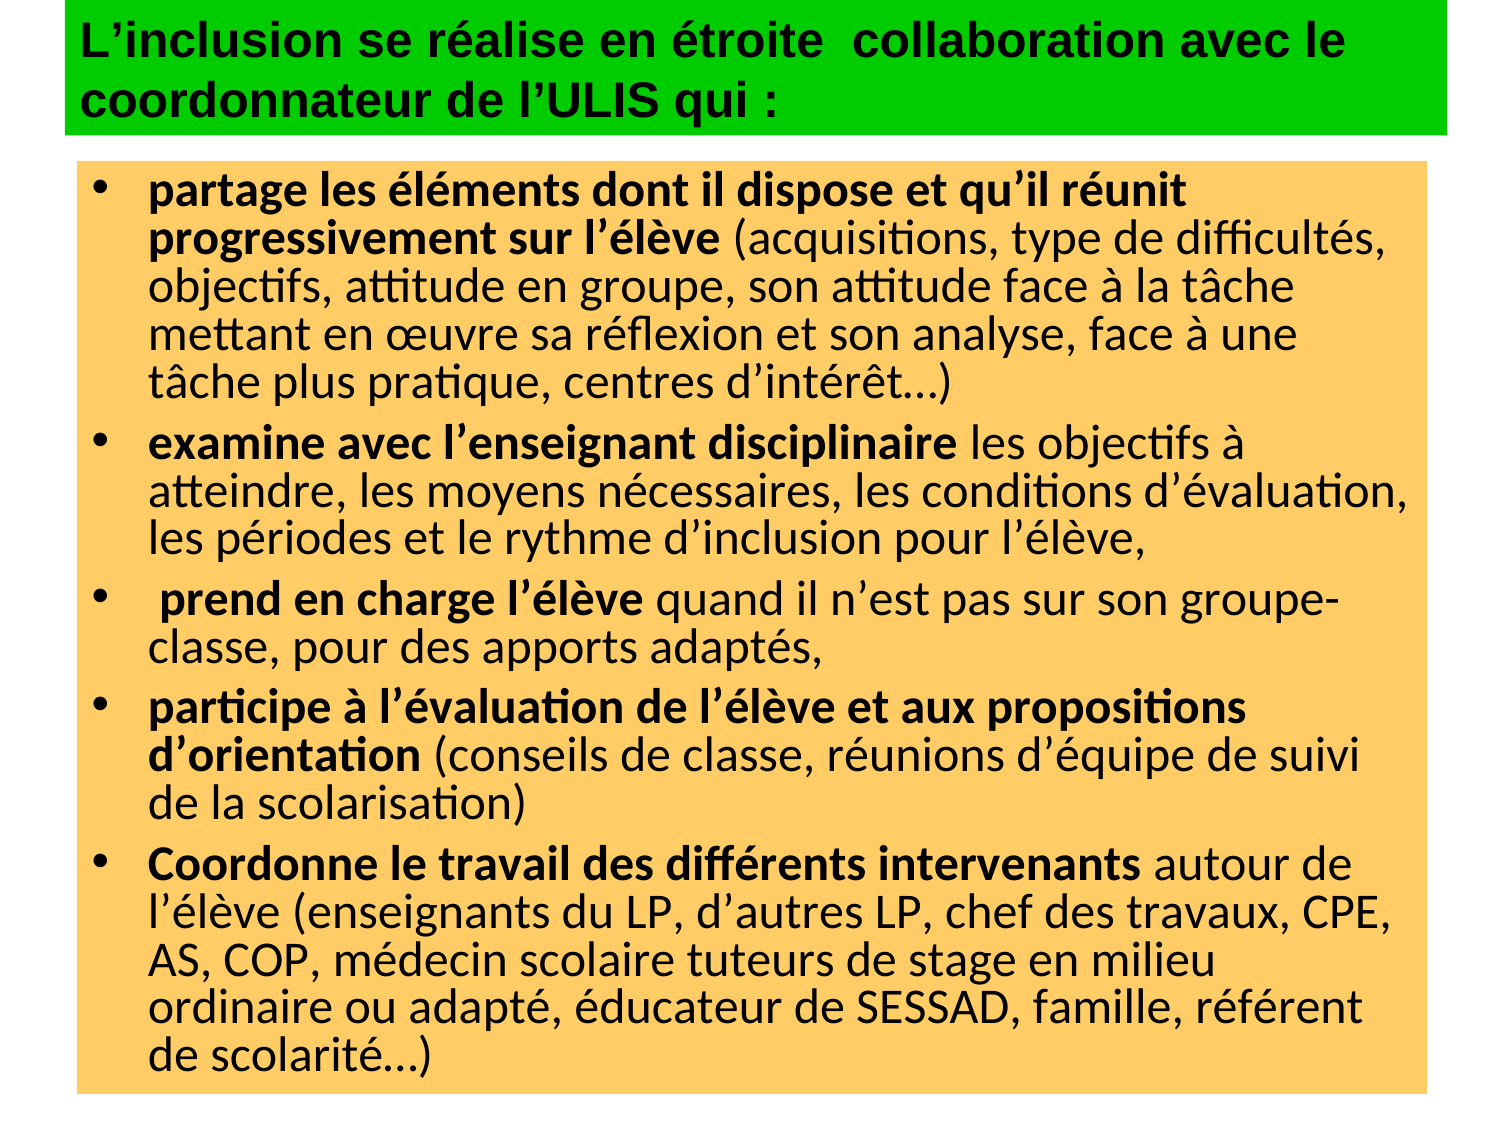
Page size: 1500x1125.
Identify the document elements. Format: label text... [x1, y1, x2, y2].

title [75, 136, 1426, 233]
list partage les éléments dont il dispose et qu’il réunit progressivement sur l’élève (acquisitions, type de difficultés, objectifs, attitude en groupe, son attitude face à la tâche mettant en œuvre sa réflexion et son analyse, face à une tâche plus pratique, centres d’intérêt…) examine avec l’enseignant disciplinaire les objectifs à atteindre, les moyens nécessaires, les conditions d’évaluation, les périodes et le rythme d’inclusion pour l’élève, prend en charge l’élève quand il n’est pas sur son groupe-classe, pour des apports adaptés, participe à l’évaluation de l’élève et aux propositions d’orientation (conseils de classe, réunions d’équipe de suivi de la scolarisation) Coordonne le travail des différents intervenants autour de l’élève (enseignants du LP, d’autres LP, chef des travaux, CPE, AS, COP, médecin scolaire tuteurs de stage en milieu ordinaire ou adapté, éducateur de SESSAD, famille, référent de scolarité…) [76, 160, 1427, 1094]
text_box L’inclusion se réalise en étroite collaboration avec le coordonnateur de l’ULIS qui : [64, 0, 1447, 136]
